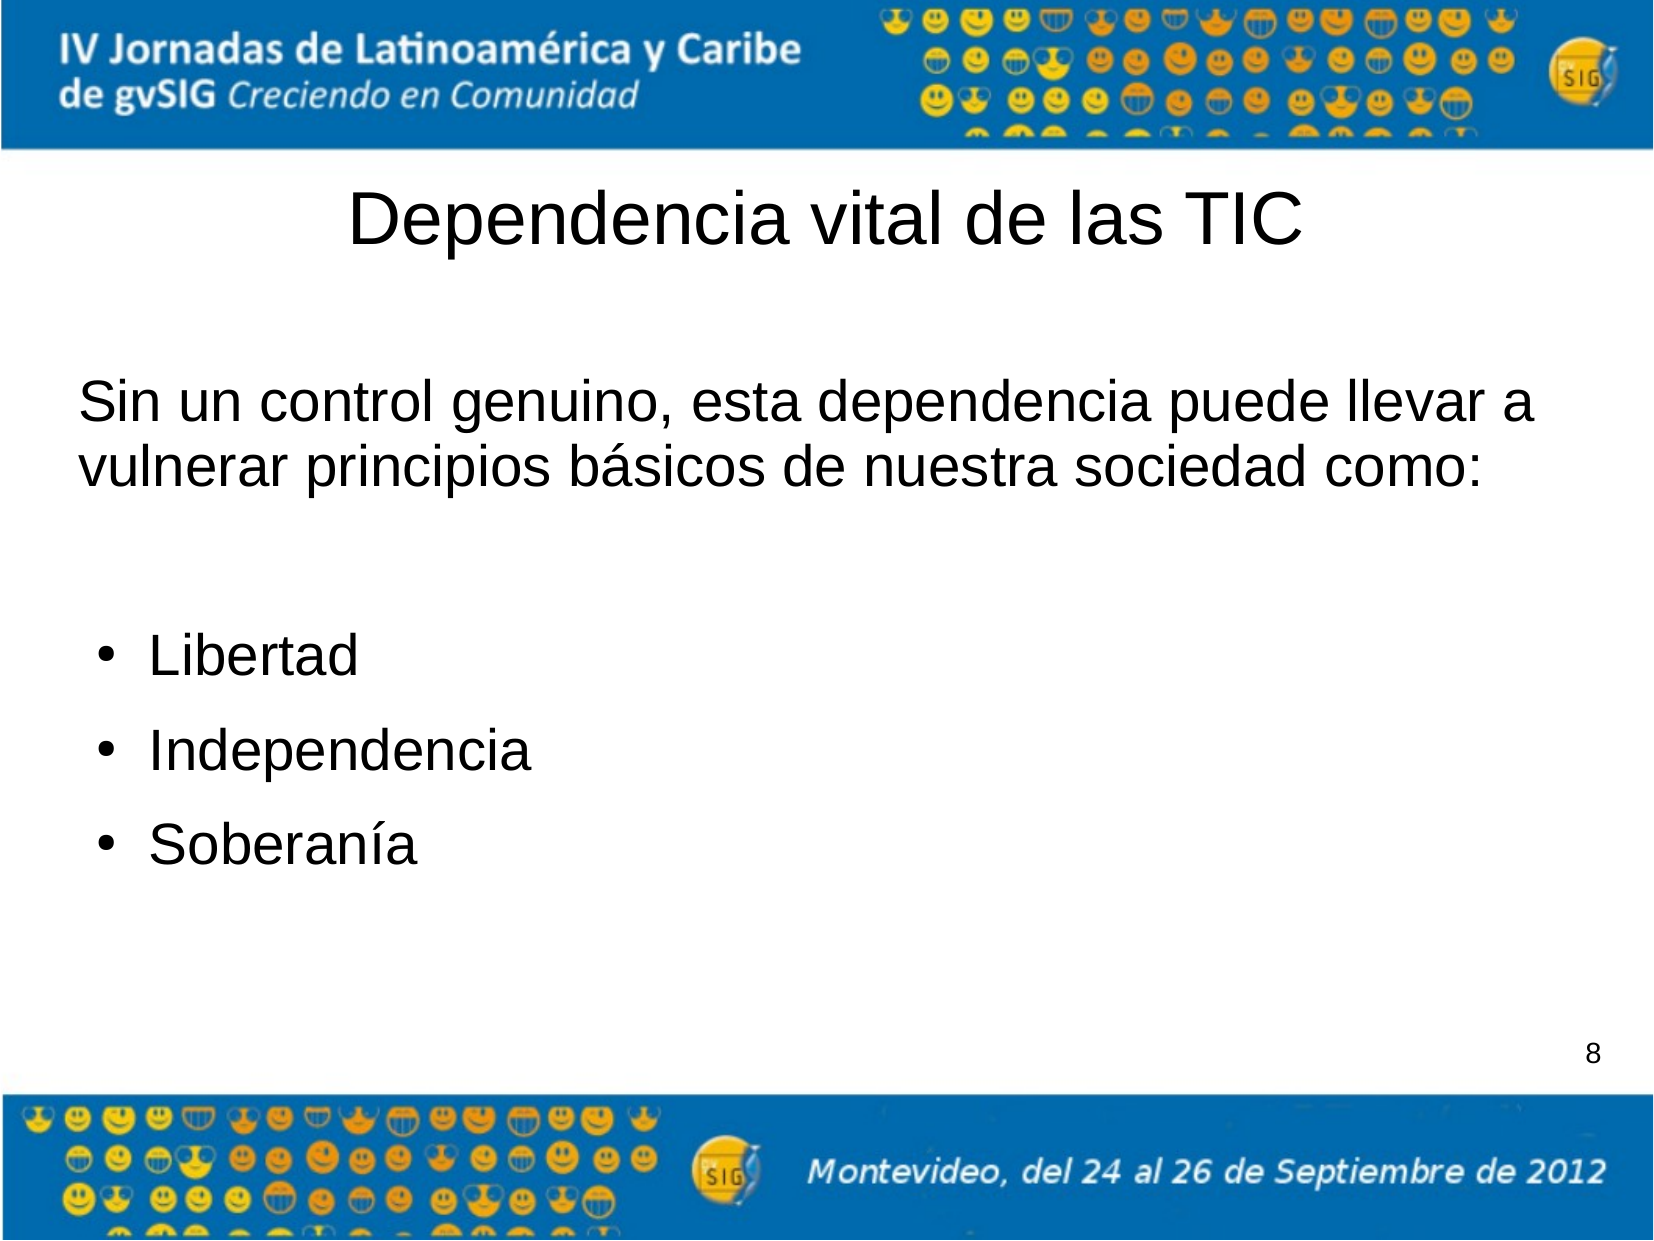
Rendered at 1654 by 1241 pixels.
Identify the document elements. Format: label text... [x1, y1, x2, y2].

picture [0, 0, 1654, 1240]
list Sin un control genuino, esta dependencia puede llevar a vulnerar principios básicos de nuestra sociedad como: Libertad Independencia Soberanía [78, 369, 1571, 1086]
title Dependencia vital de las TIC [82, 168, 1571, 269]
